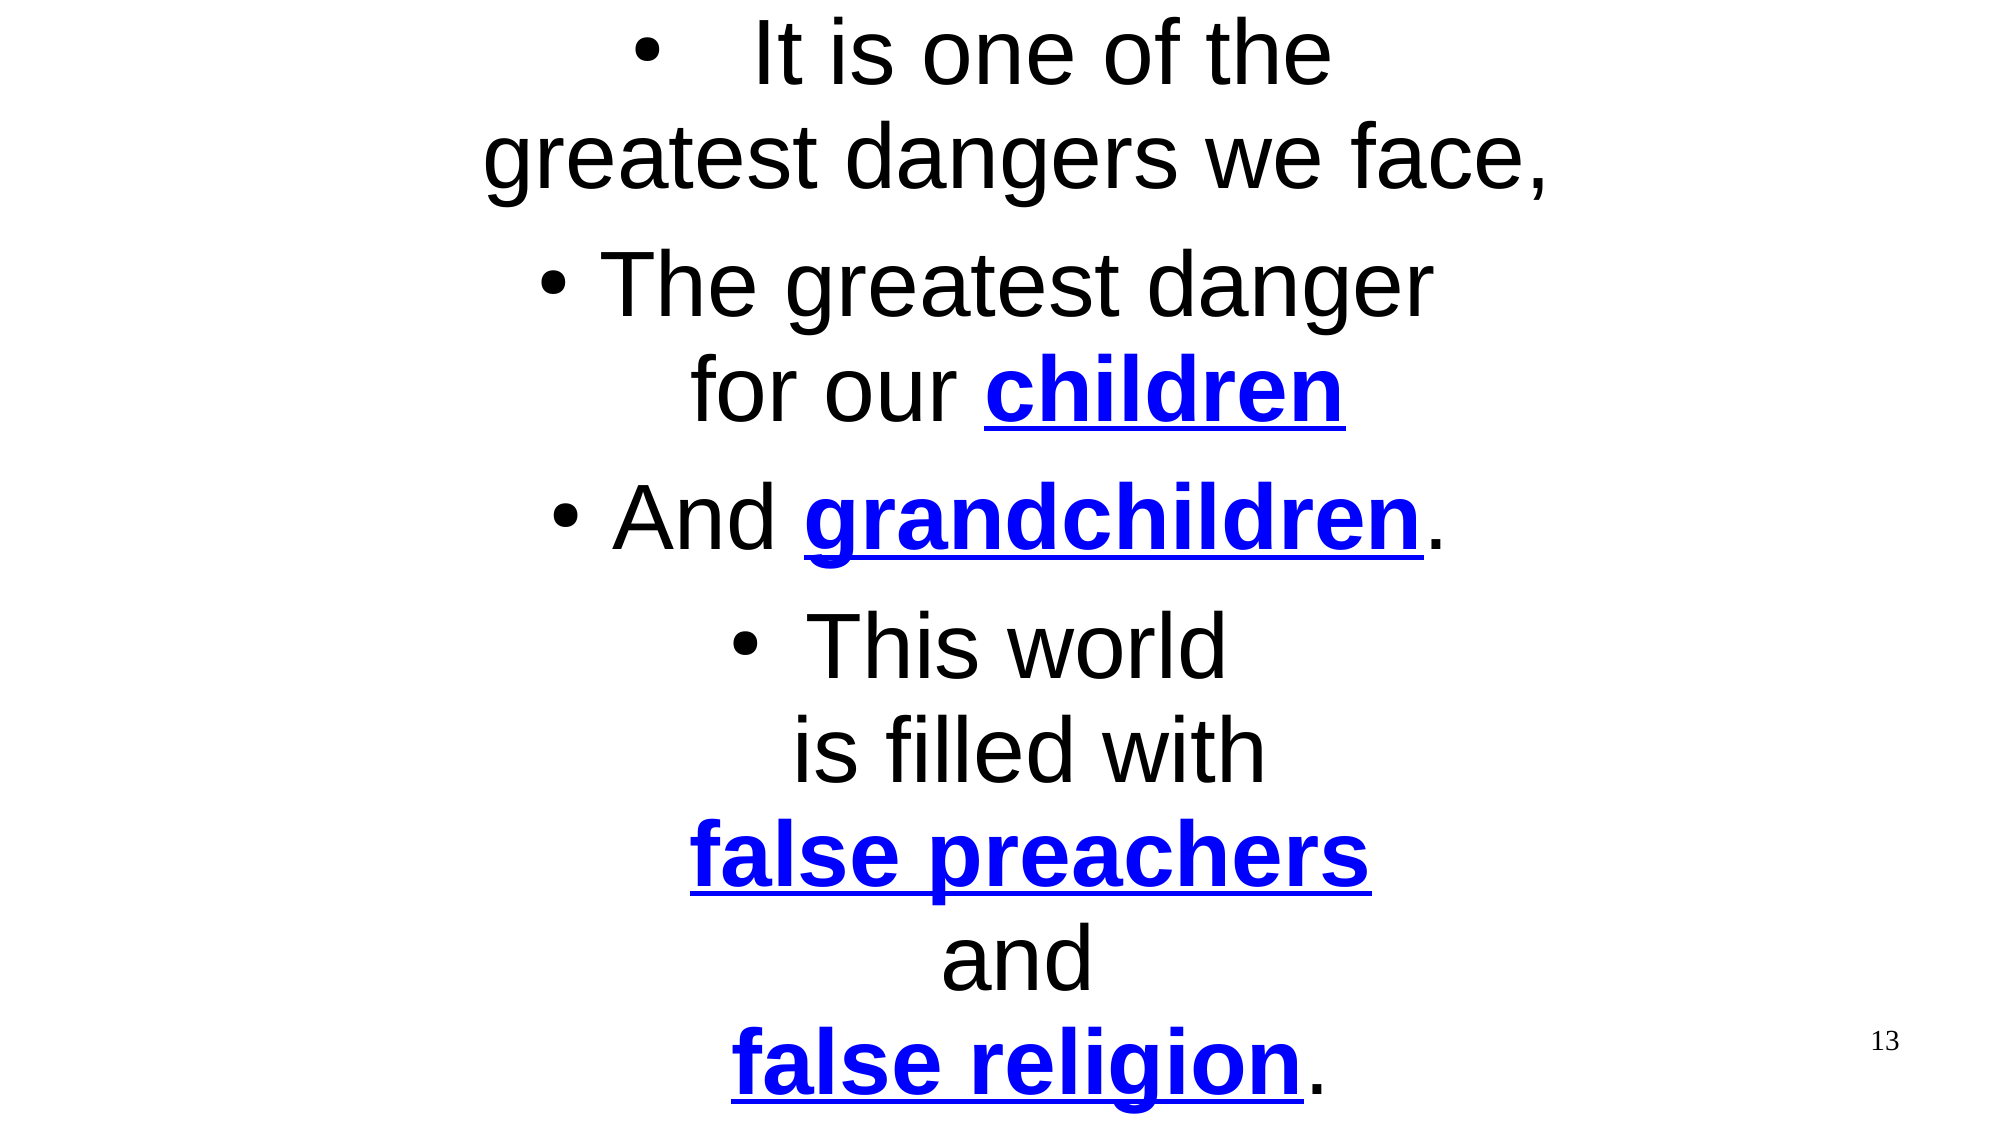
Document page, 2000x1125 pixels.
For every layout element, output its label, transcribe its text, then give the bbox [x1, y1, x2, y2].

list It is one of the greatest dangers we face, The greatest danger for our children And grandchildren. This world is filled with false preachers and false religion. [0, 0, 1996, 1123]
